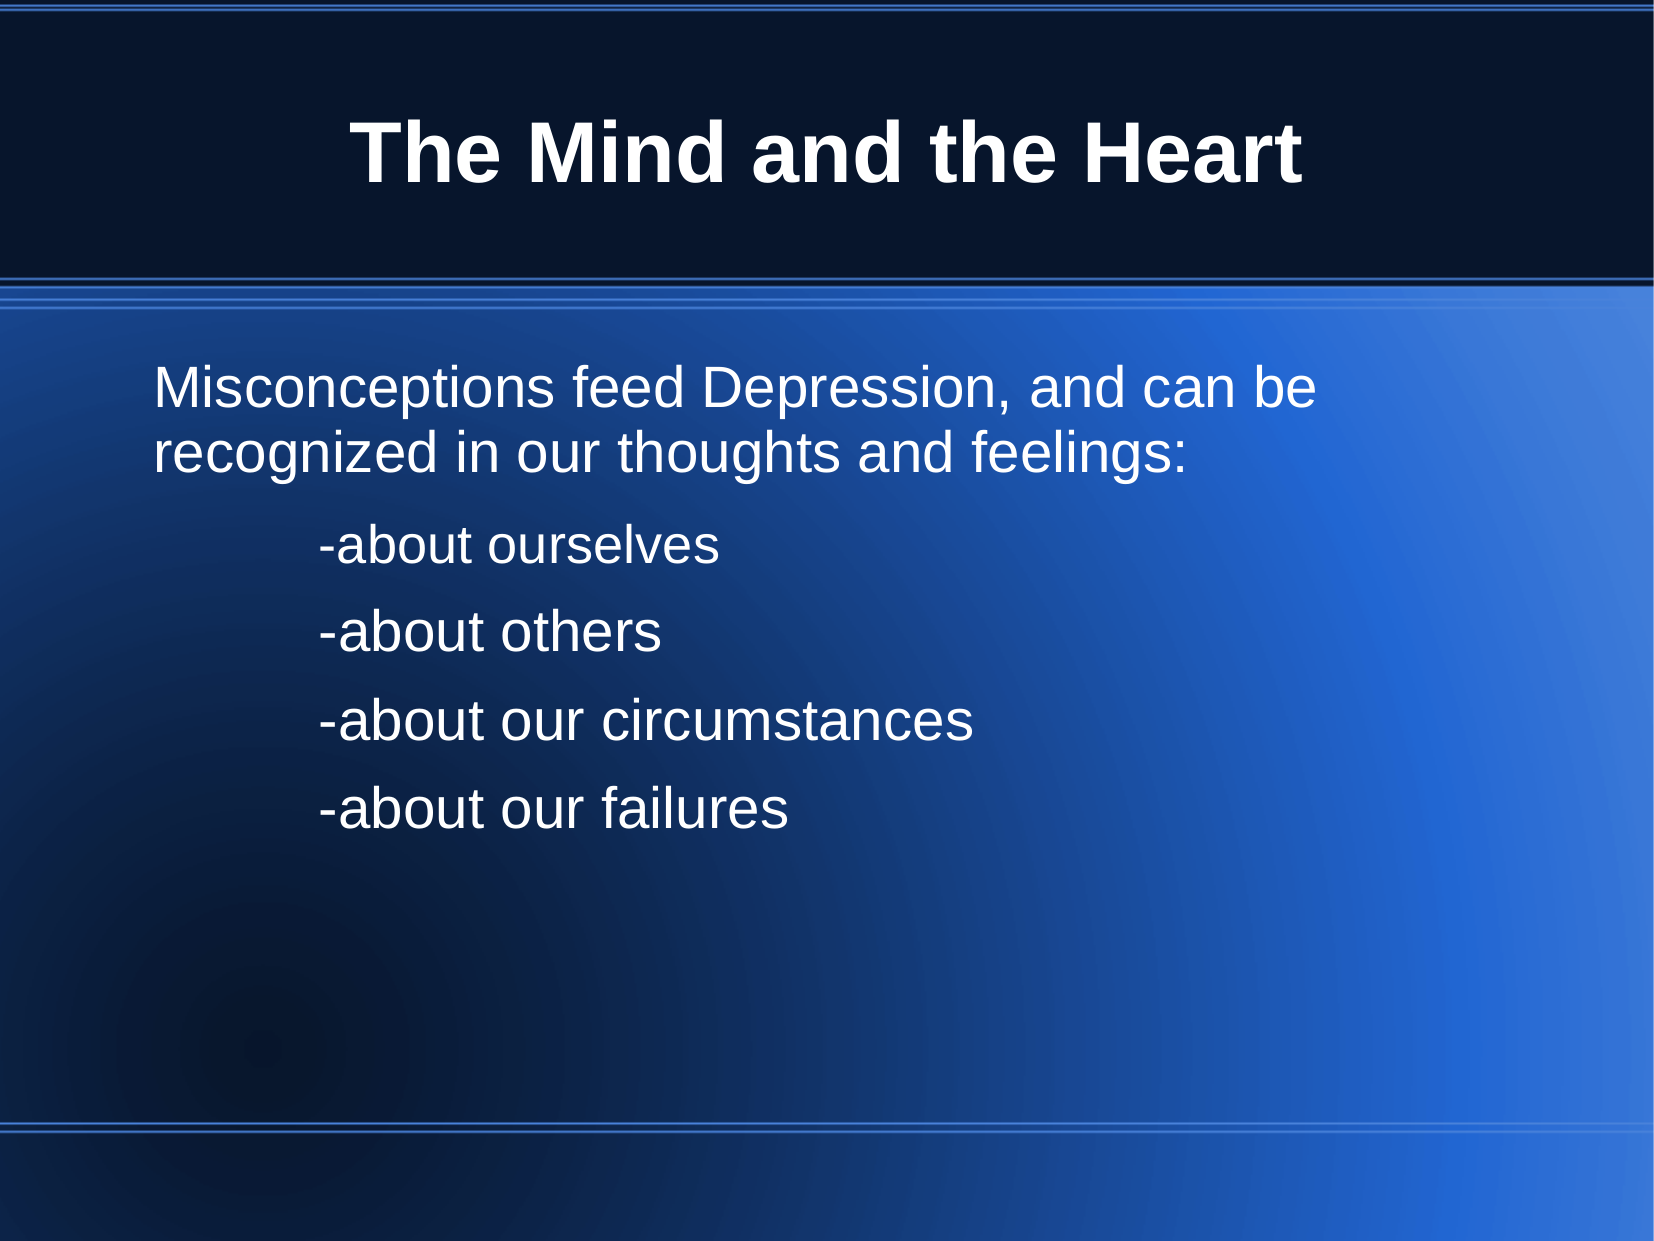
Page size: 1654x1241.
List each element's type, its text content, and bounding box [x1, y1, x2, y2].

title The Mind and the Heart [82, 49, 1571, 257]
picture [0, 0, 1654, 1241]
text_box [630, 390, 660, 462]
list Misconceptions feed Depression, and can be recognized in our thoughts and feelings: -about ourselves -about others -about our circumstances -about our failures [82, 355, 1571, 1209]
